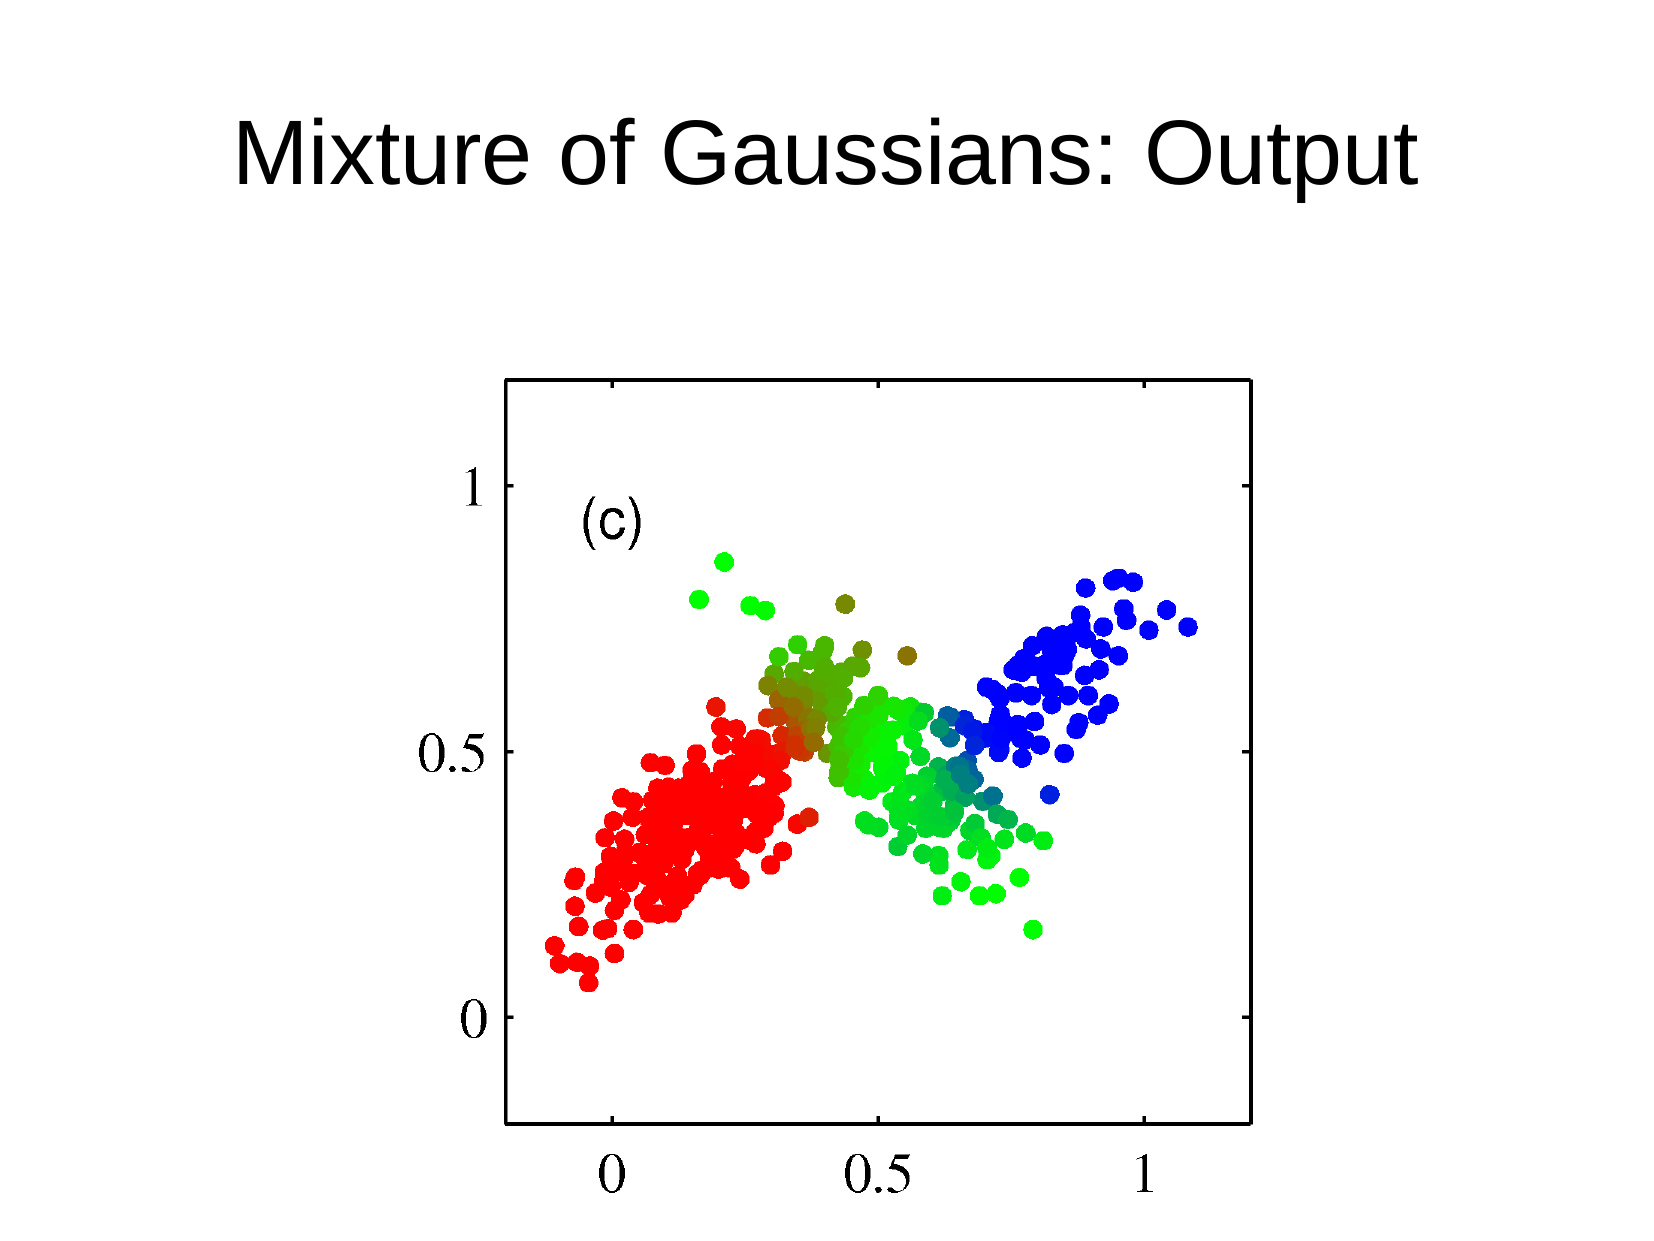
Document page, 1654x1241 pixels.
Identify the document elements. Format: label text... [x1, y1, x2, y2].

picture [405, 355, 1275, 1201]
title Mixture of Gaussians: Output [82, 49, 1571, 257]
